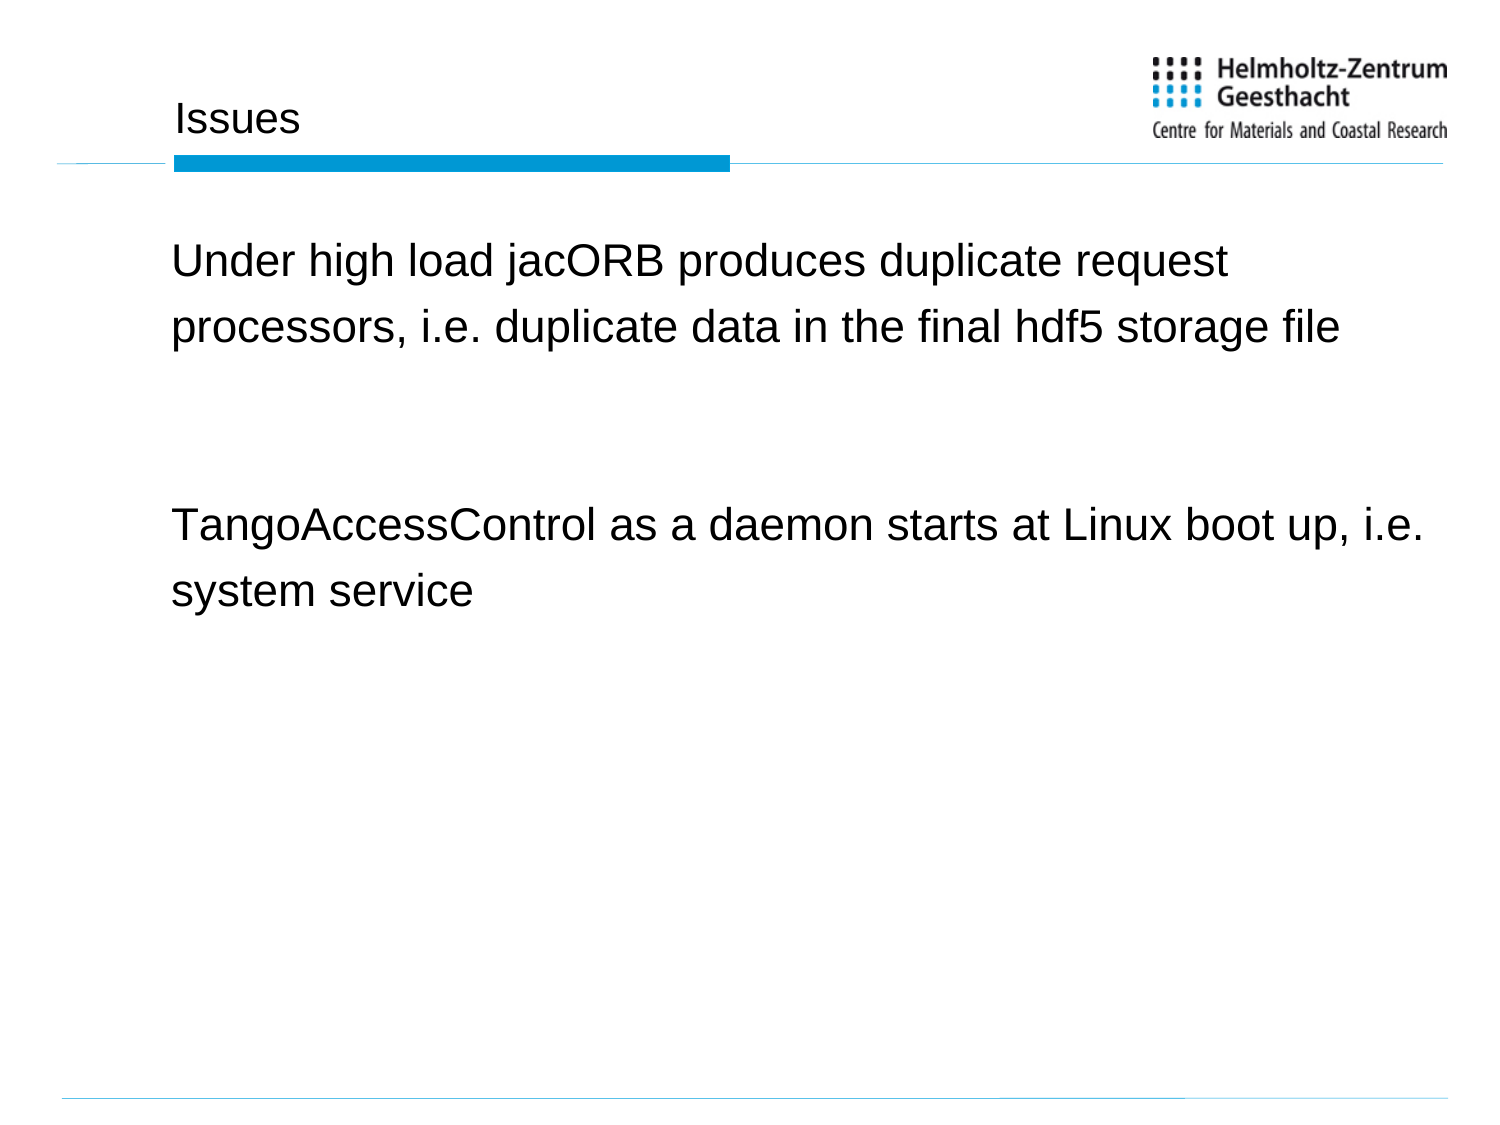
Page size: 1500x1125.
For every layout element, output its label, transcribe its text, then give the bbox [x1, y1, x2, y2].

text_box Under high load jacORB produces duplicate request processors, i.e. duplicate data in the final hdf5 storage file TangoAccessControl as a daemon starts at Linux boot up, i.e. system service [171, 220, 1439, 985]
text_box Issues [174, 58, 1124, 143]
picture [1153, 57, 1447, 138]
